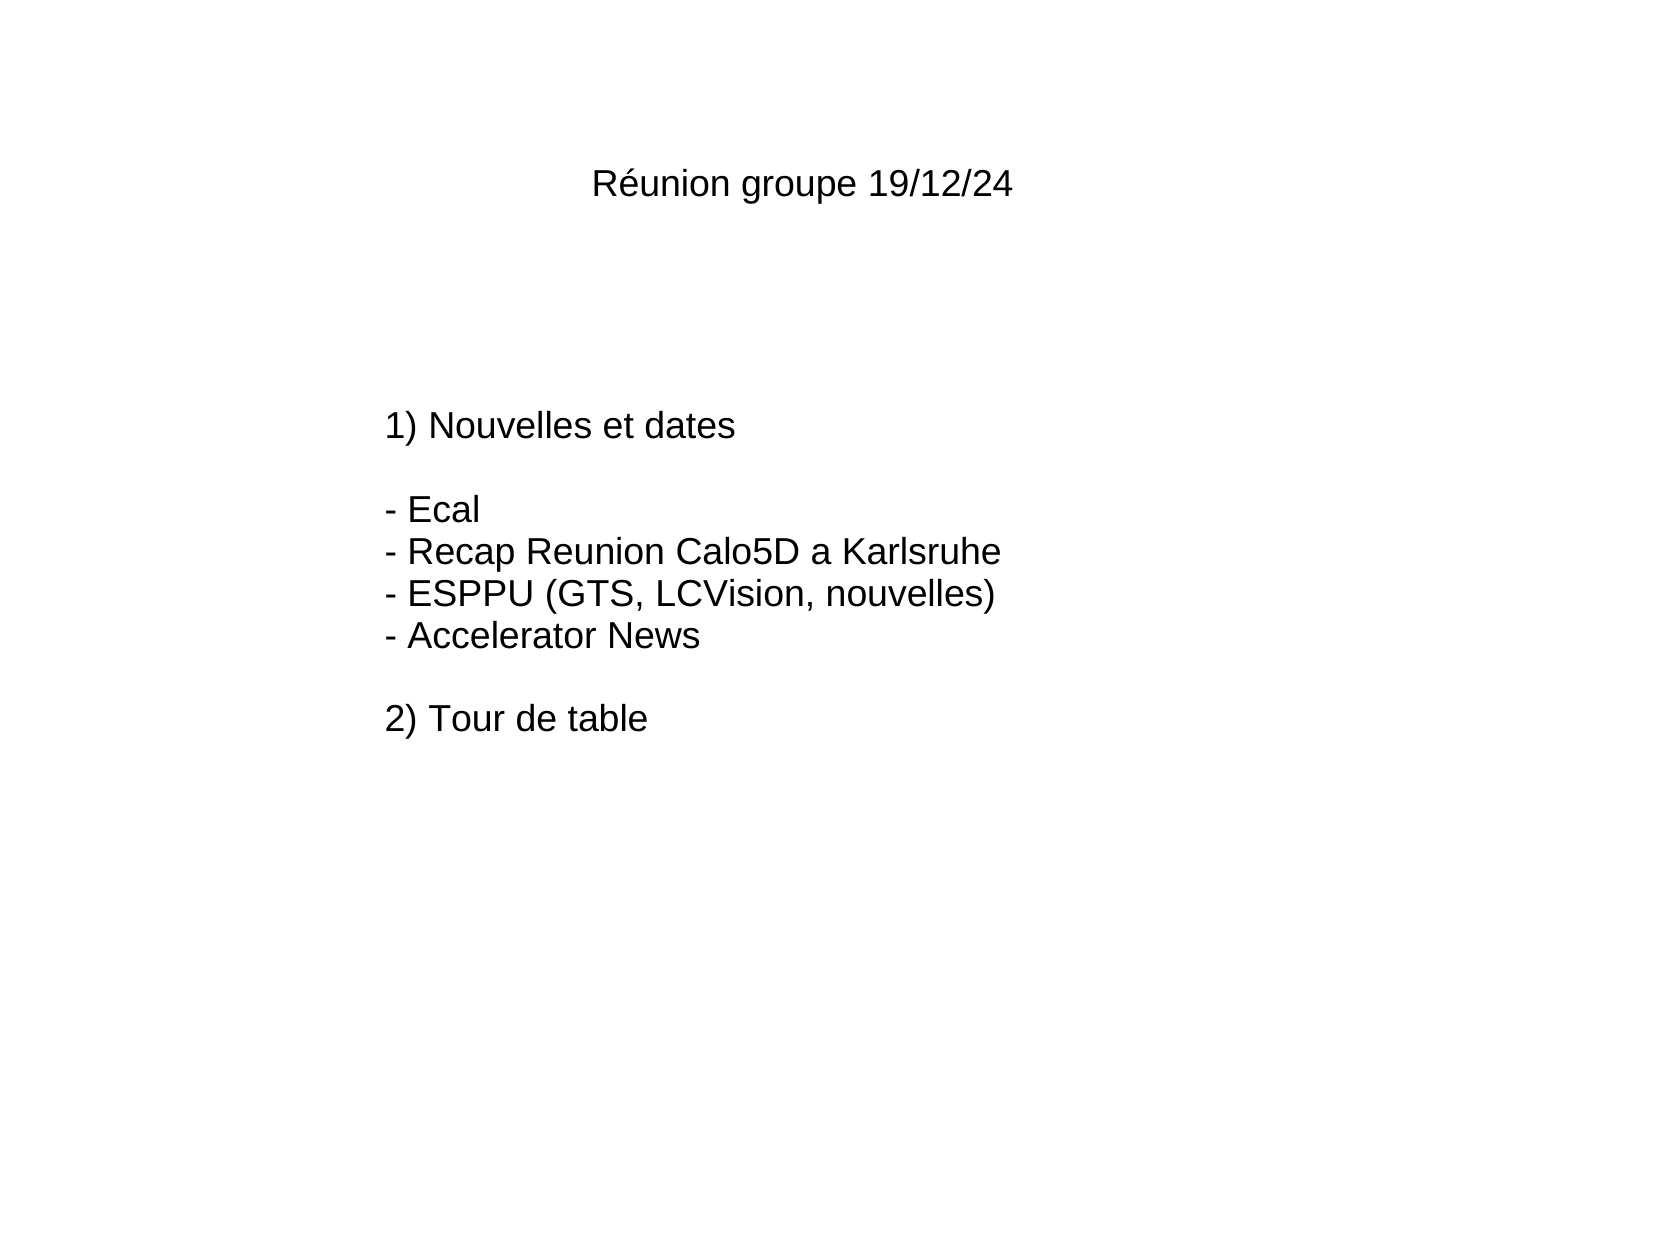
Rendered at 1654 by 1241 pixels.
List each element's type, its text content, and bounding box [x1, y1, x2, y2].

text_box 1) Nouvelles et dates - Ecal - Recap Reunion Calo5D a Karlsruhe - ESPPU (GTS, LCVision, nouvelles) - Accelerator News 2) Tour de table [369, 144, 1132, 370]
